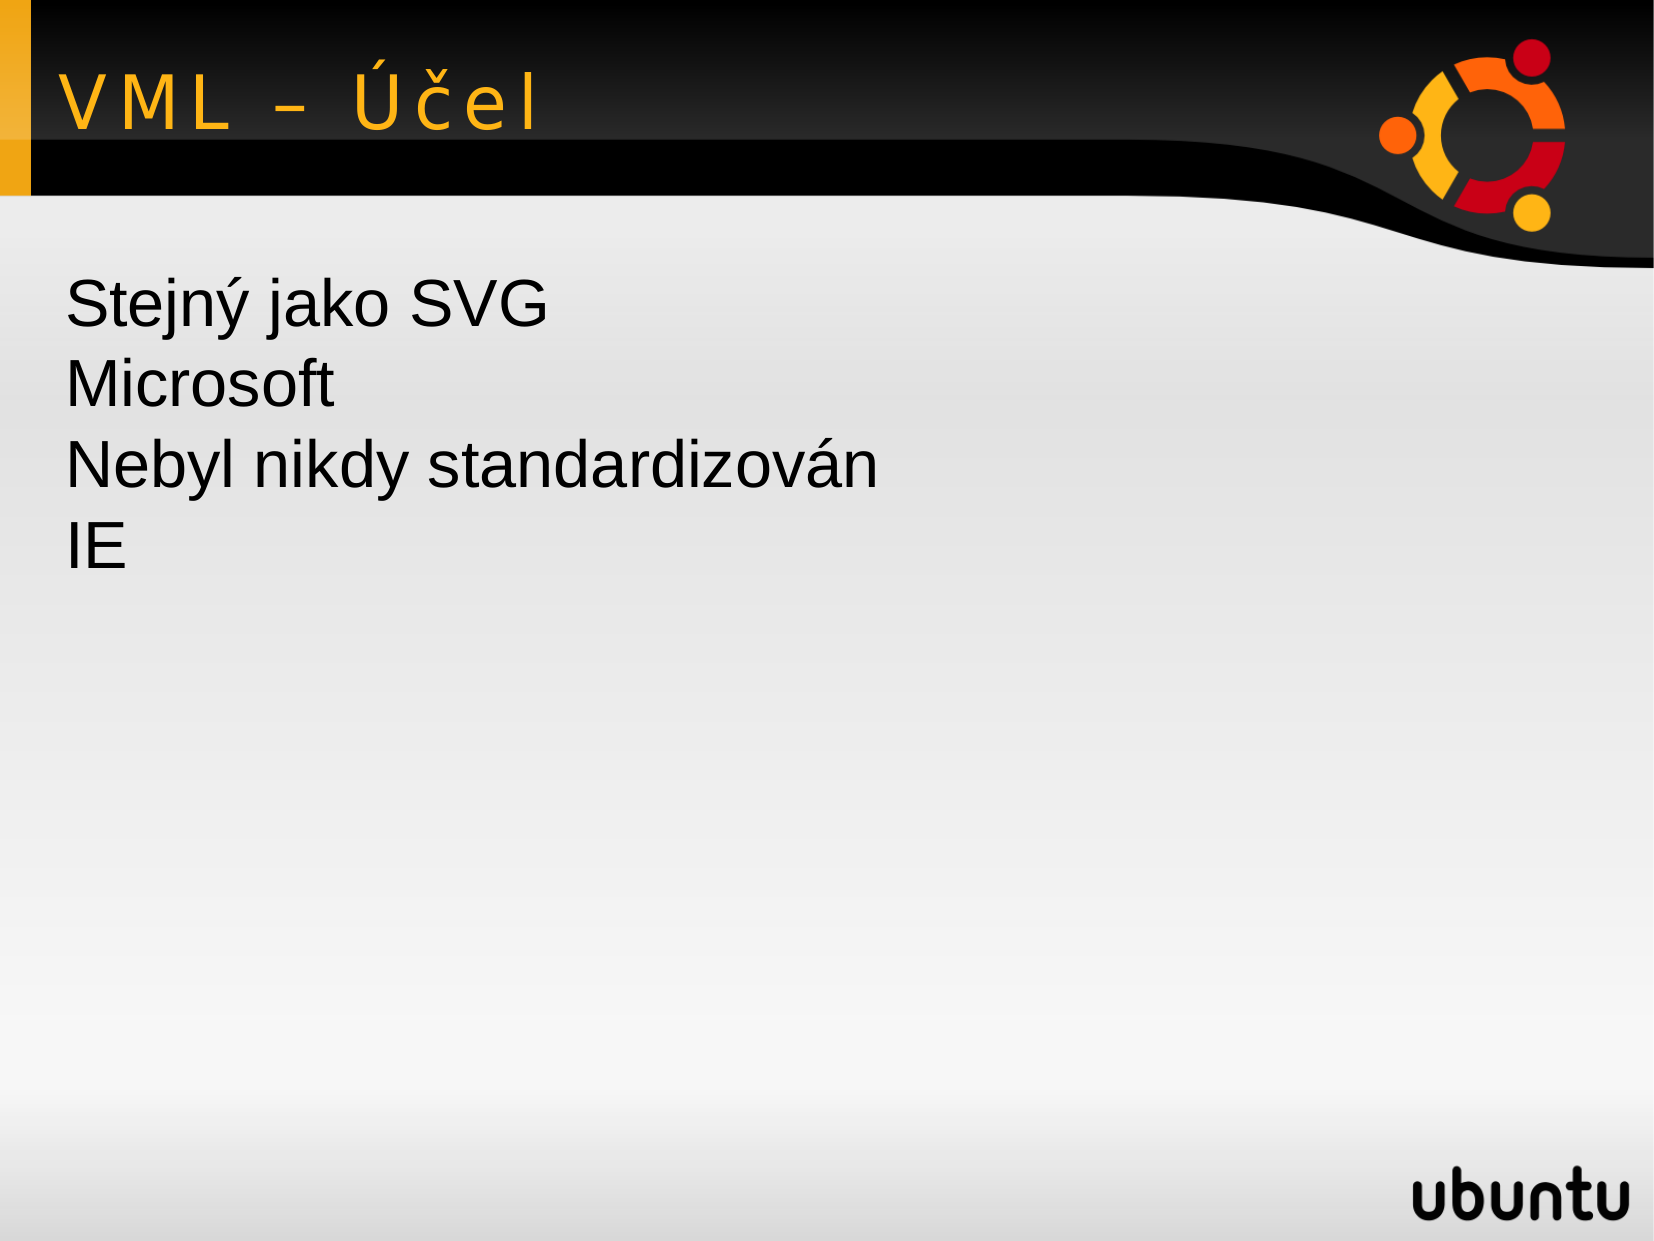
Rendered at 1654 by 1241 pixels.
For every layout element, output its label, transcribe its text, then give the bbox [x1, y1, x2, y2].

picture [0, 0, 1654, 1241]
list Stejný jako SVG Microsoft Nebyl nikdy standardizován IE [47, 265, 1536, 1085]
title VML – Účel [59, 29, 1270, 178]
